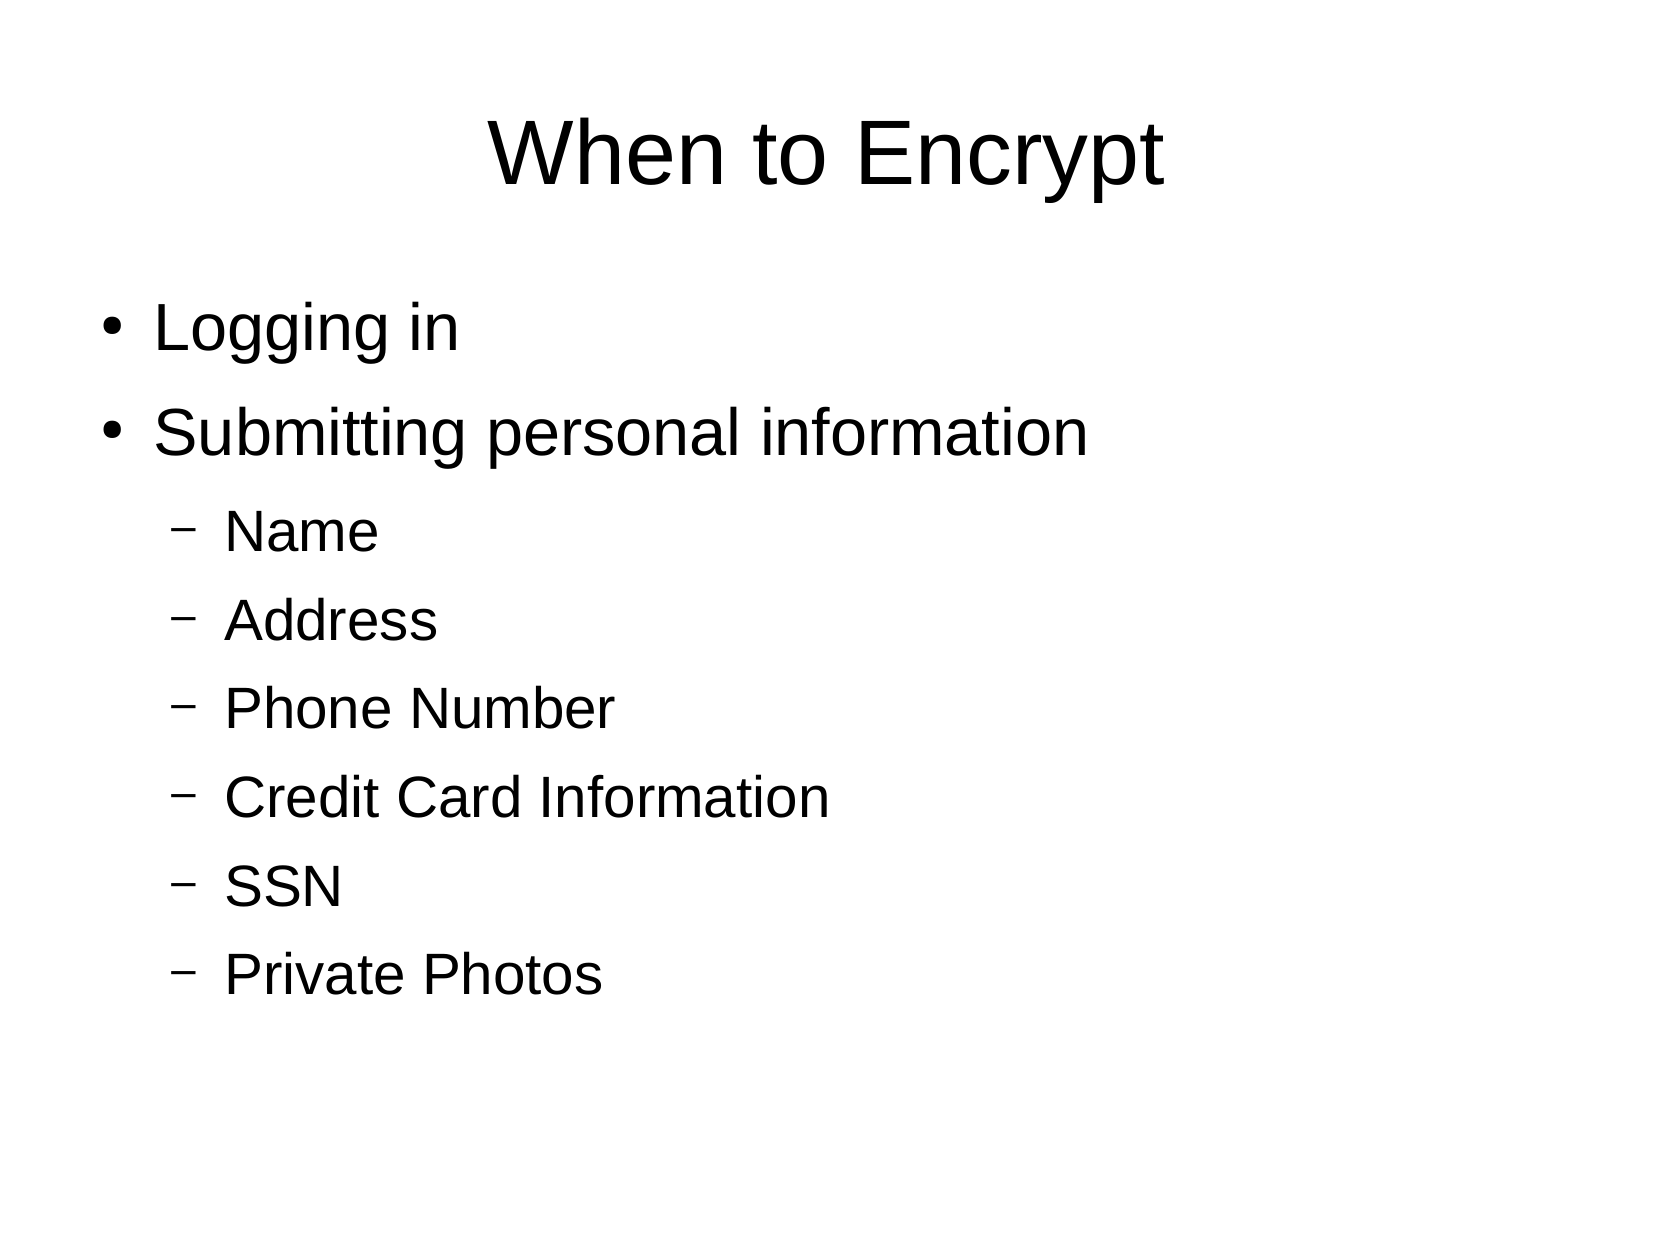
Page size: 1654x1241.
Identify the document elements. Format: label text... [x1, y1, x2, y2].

title When to Encrypt [82, 49, 1571, 257]
list Logging in Submitting personal information Name Address Phone Number Credit Card Information SSN Private Photos [82, 290, 1538, 1010]
